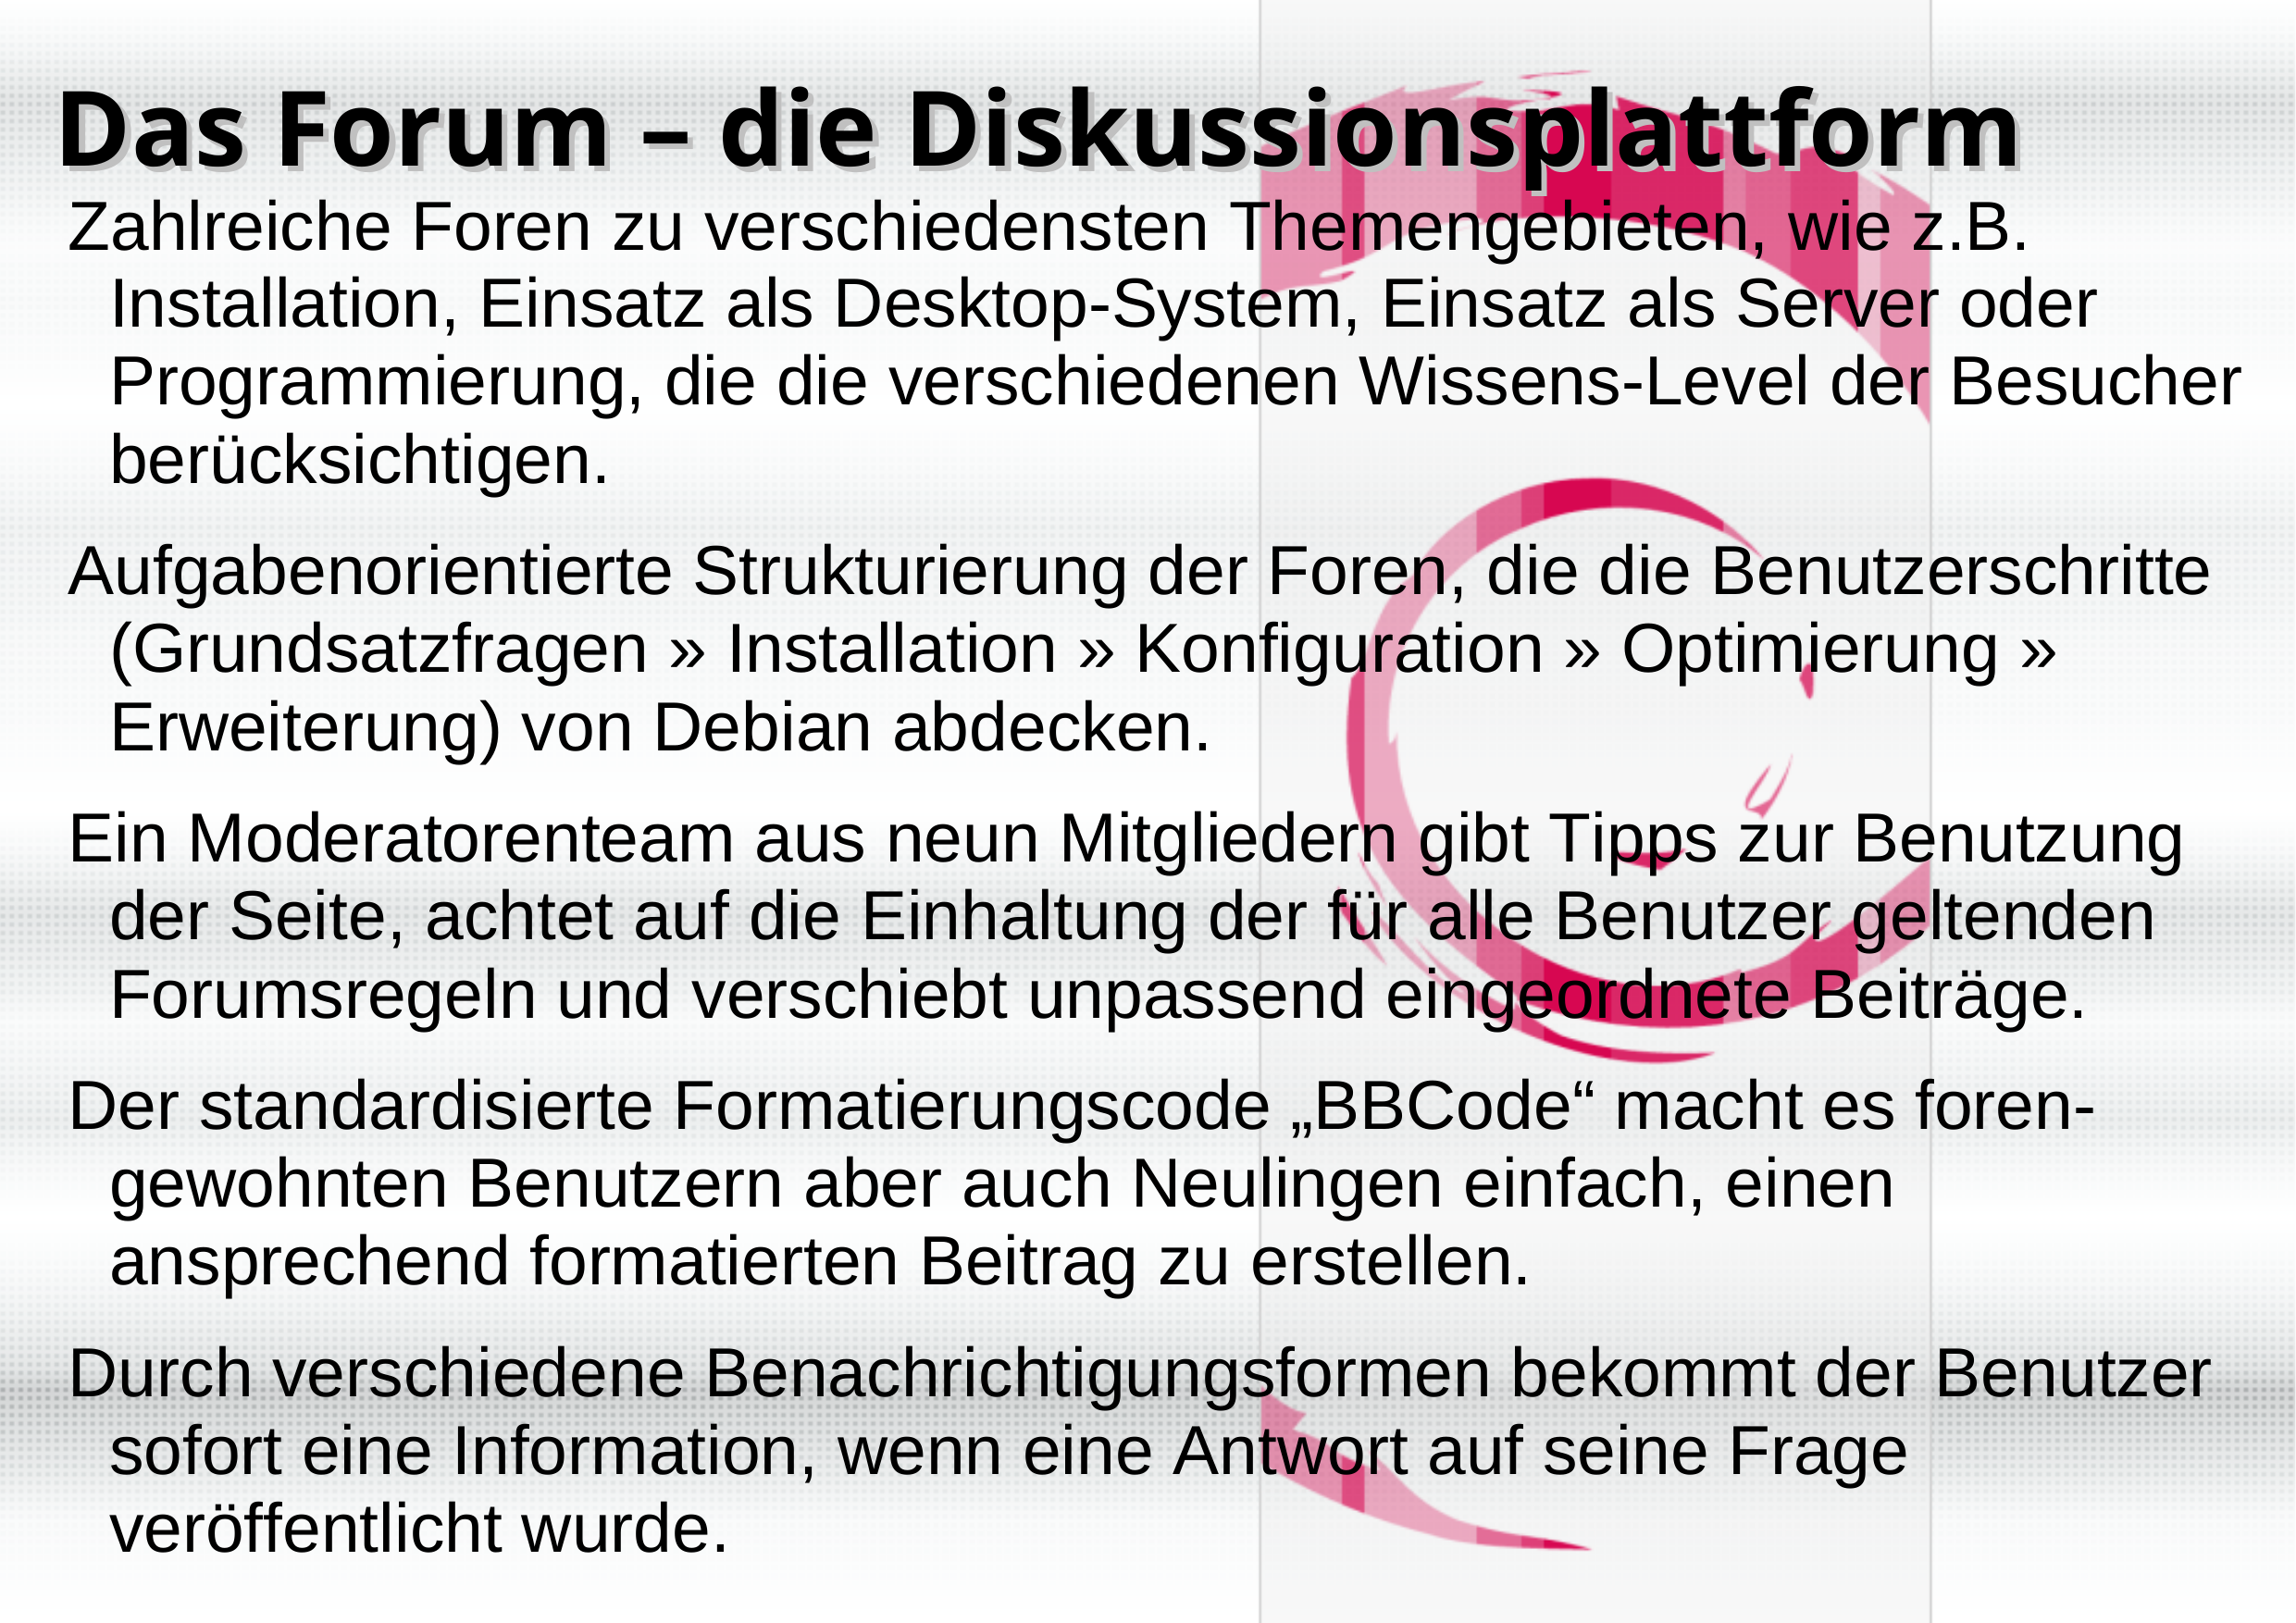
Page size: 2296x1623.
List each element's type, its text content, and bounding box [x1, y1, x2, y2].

picture [0, 0, 2296, 1623]
text_box Zahlreiche Foren zu verschiedensten Themengebieten, wie z.B. Installation, Einsatz als Desktop-System, Einsatz als Server oder Programmierung, die die verschiedenen Wissens-Level der Besucher berücksichtigen. Aufgabenorientierte Strukturierung der Foren, die die Benutzerschritte (Grundsatzfragen » Installation » Konfiguration » Optimierung » Erweiterung) von Debian abdecken. Ein Moderatorenteam aus neun Mitgliedern gibt Tipps zur Benutzung der Seite, achtet auf die Einhaltung der für alle Benutzer geltenden Forumsregeln und verschiebt unpassend eingeordnete Beiträge. Der standardisierte Formatierungscode „BBCode“ macht es foren-gewohnten Benutzern aber auch Neulingen einfach, einen ansprechend formatierten Beitrag zu erstellen. Durch verschiedene Benachrichtigungsformen bekommt der Benutzer sofort eine Information, wenn eine Antwort auf seine Frage veröffentlicht wurde. [55, 187, 2265, 1568]
text_box Das Forum – die Diskussionsplattform [55, 55, 2213, 187]
